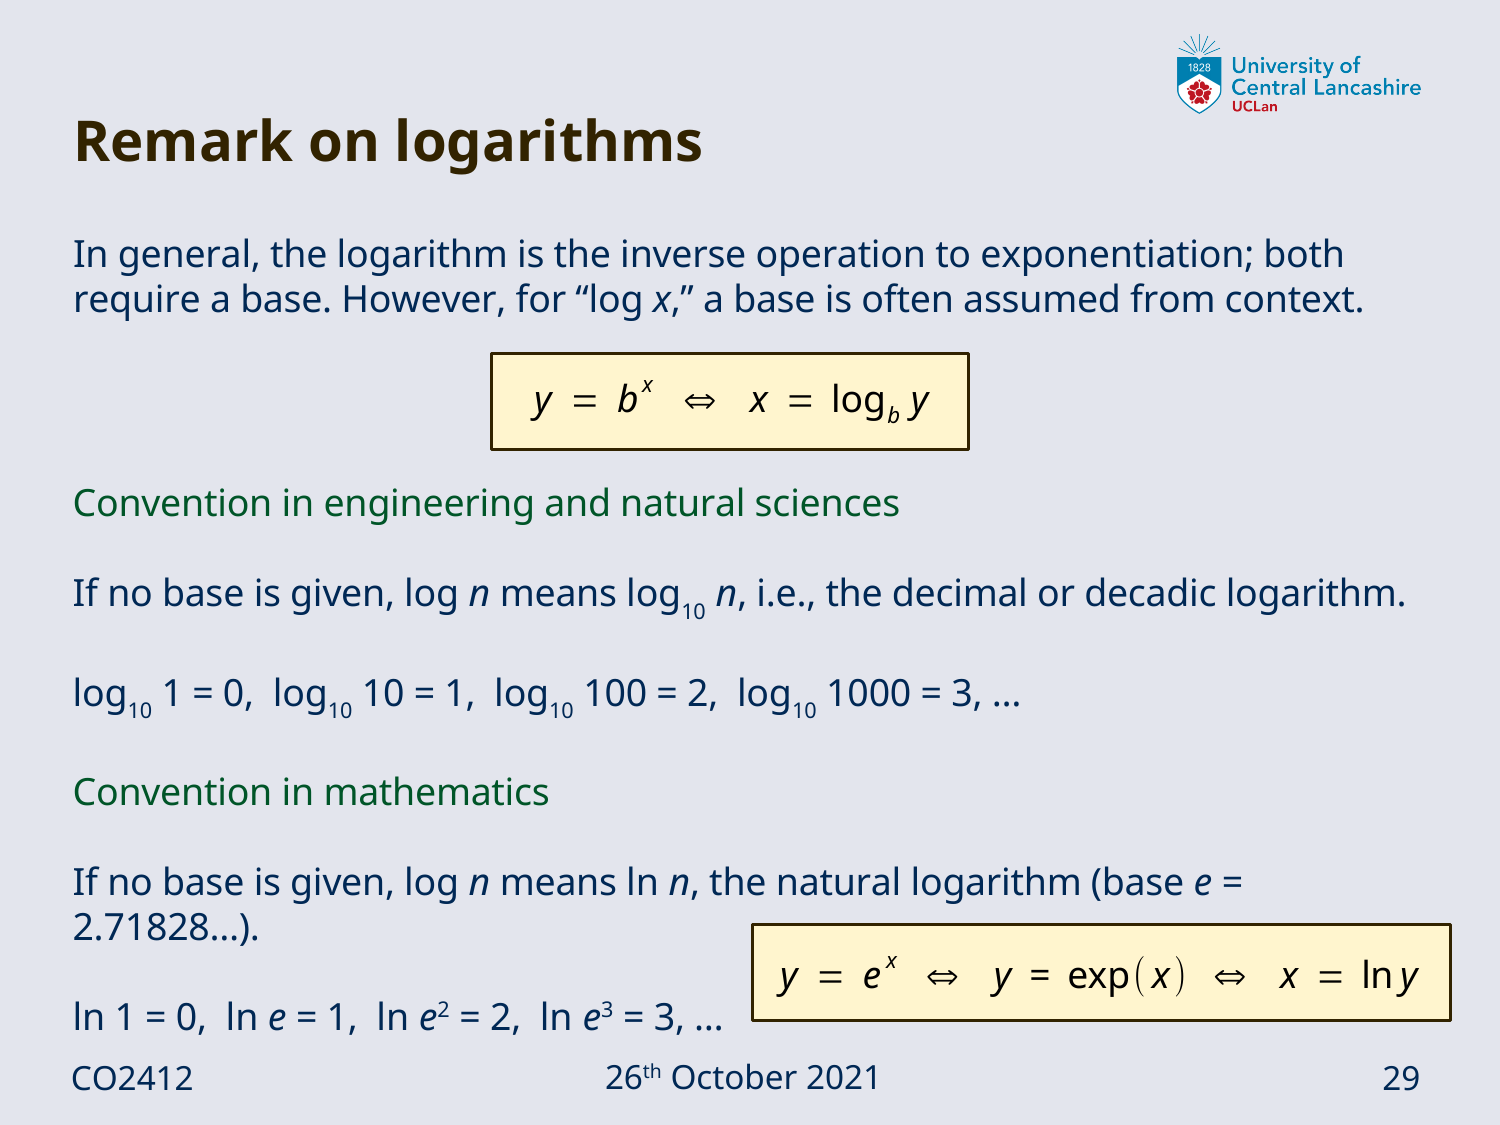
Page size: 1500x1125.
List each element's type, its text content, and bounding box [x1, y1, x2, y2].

picture [1177, 34, 1421, 93]
text_box In general, the logarithm is the inverse operation to exponentiation; both require a base. However, for “log x,” a base is often assumed from context. [58, 222, 1425, 328]
text_box [491, 353, 969, 450]
chart [523, 370, 937, 432]
title Remark on logarithms [58, 93, 1475, 186]
chart [769, 946, 1428, 1003]
text_box [752, 924, 1451, 1021]
text_box Convention in engineering and natural sciences If no base is given, log n means log10 n, i.e., the decimal or decadic logarithm. log10 1 = 0, log10 10 = 1, log10 100 = 2, log10 1000 = 3, … Convention in mathematics If no base is given, log n means ln n, the natural logarithm (base e = 2.71828…). ln 1 = 0, ln e = 1, ln e2 = 2, ln e3 = 3, … [57, 472, 1434, 1013]
